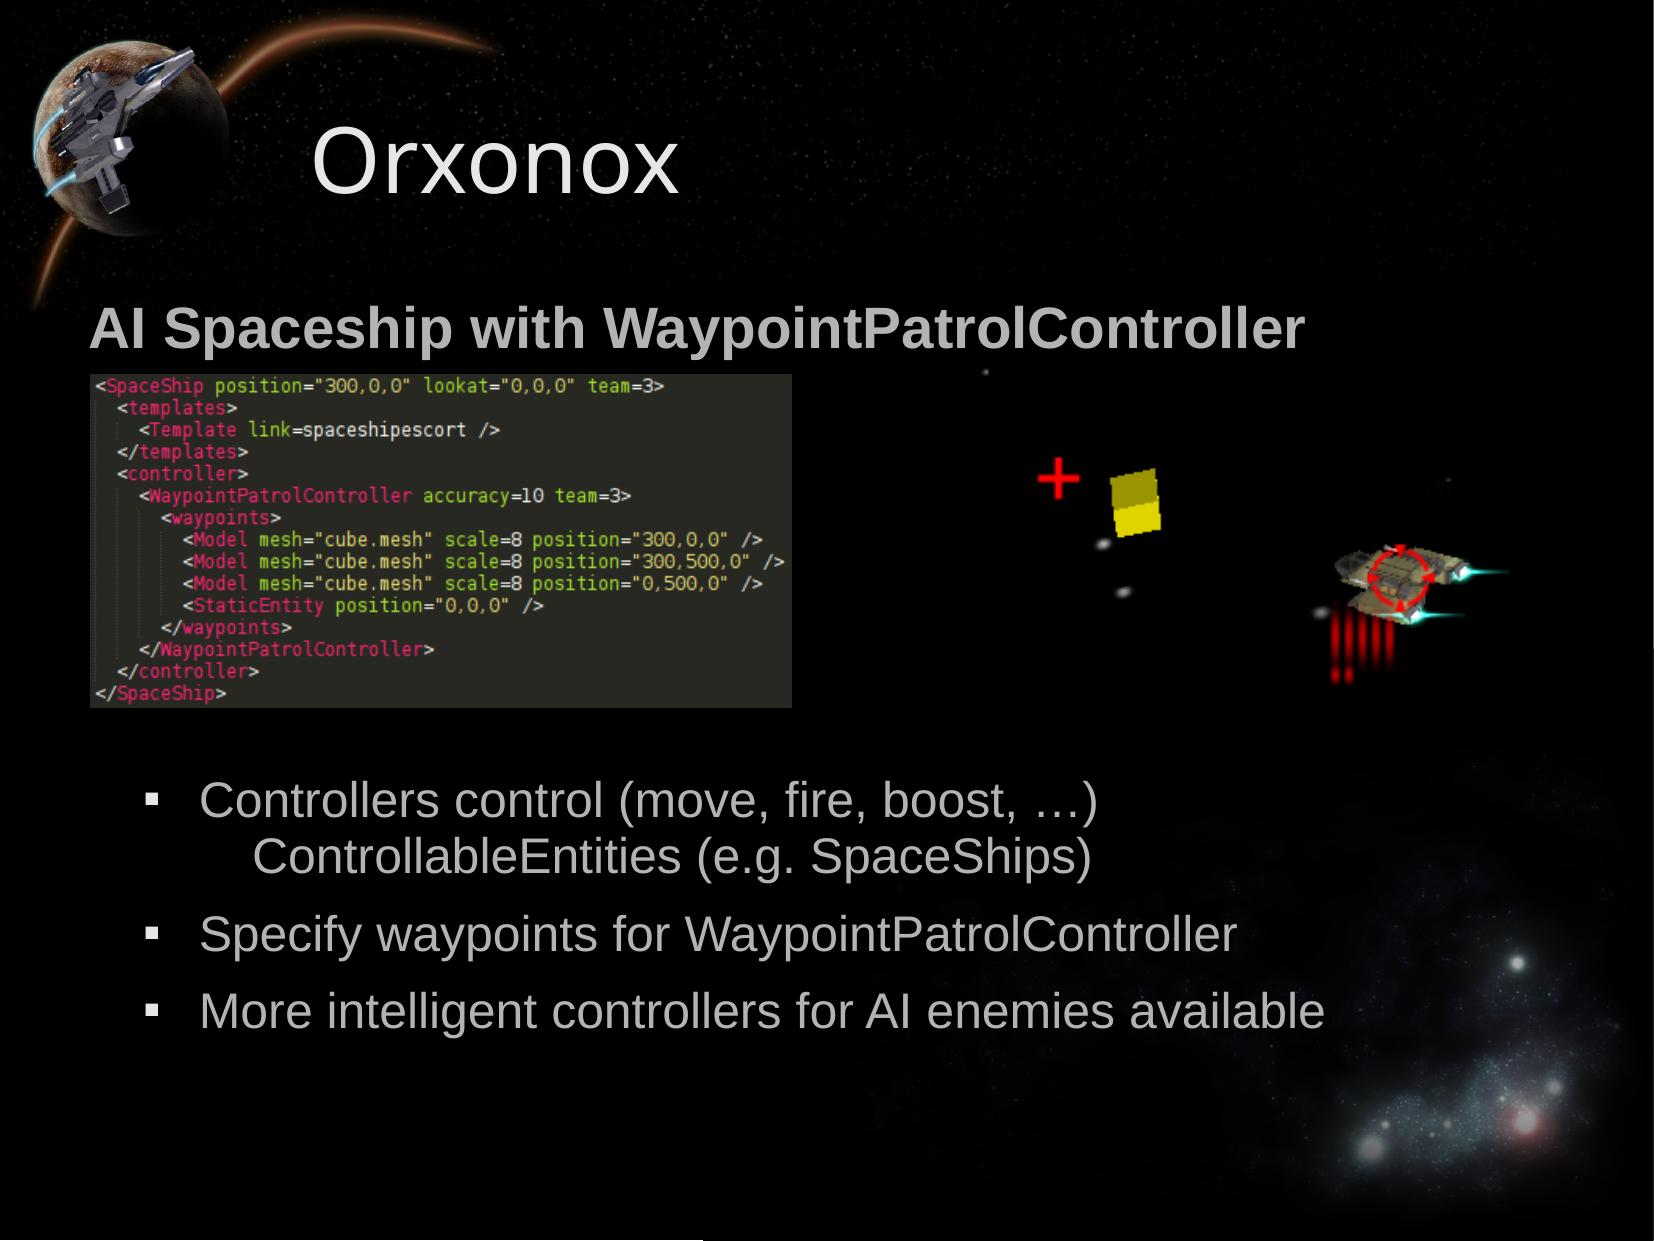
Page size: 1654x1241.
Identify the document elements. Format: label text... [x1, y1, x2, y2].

text_box Controllers control (move, fire, boost, …) ControllableEntities (e.g. SpaceShips) Specify waypoints for WaypointPatrolController More intelligent controllers for AI enemies available [95, 765, 1351, 1047]
picture [0, 0, 1654, 1241]
title AI Spaceship with WaypointPatrolController [88, 289, 1577, 361]
